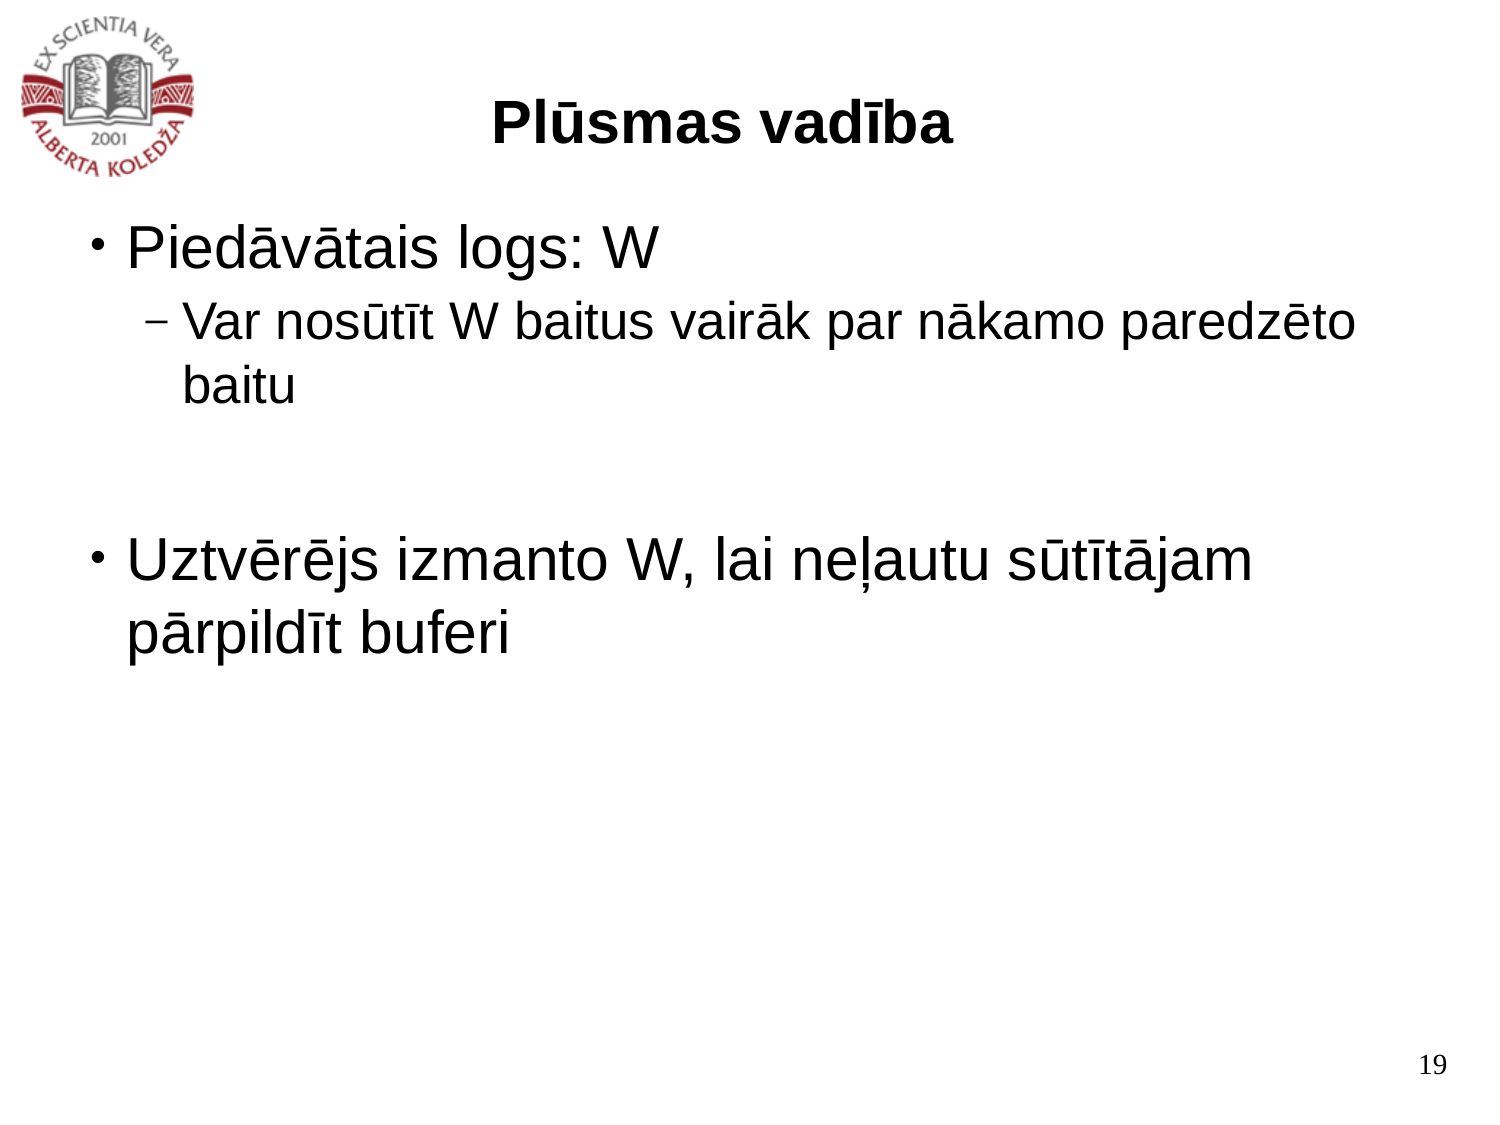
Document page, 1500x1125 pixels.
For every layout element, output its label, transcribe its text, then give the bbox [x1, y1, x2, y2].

title Plūsmas vadība [50, 62, 1374, 175]
list Piedāvātais logs: W Var nosūtīt W baitus vairāk par nākamo paredzēto baitu Uztvērējs izmanto W, lai neļautu sūtītājam pārpildīt buferi [74, 200, 1463, 1101]
picture [21, 16, 194, 177]
